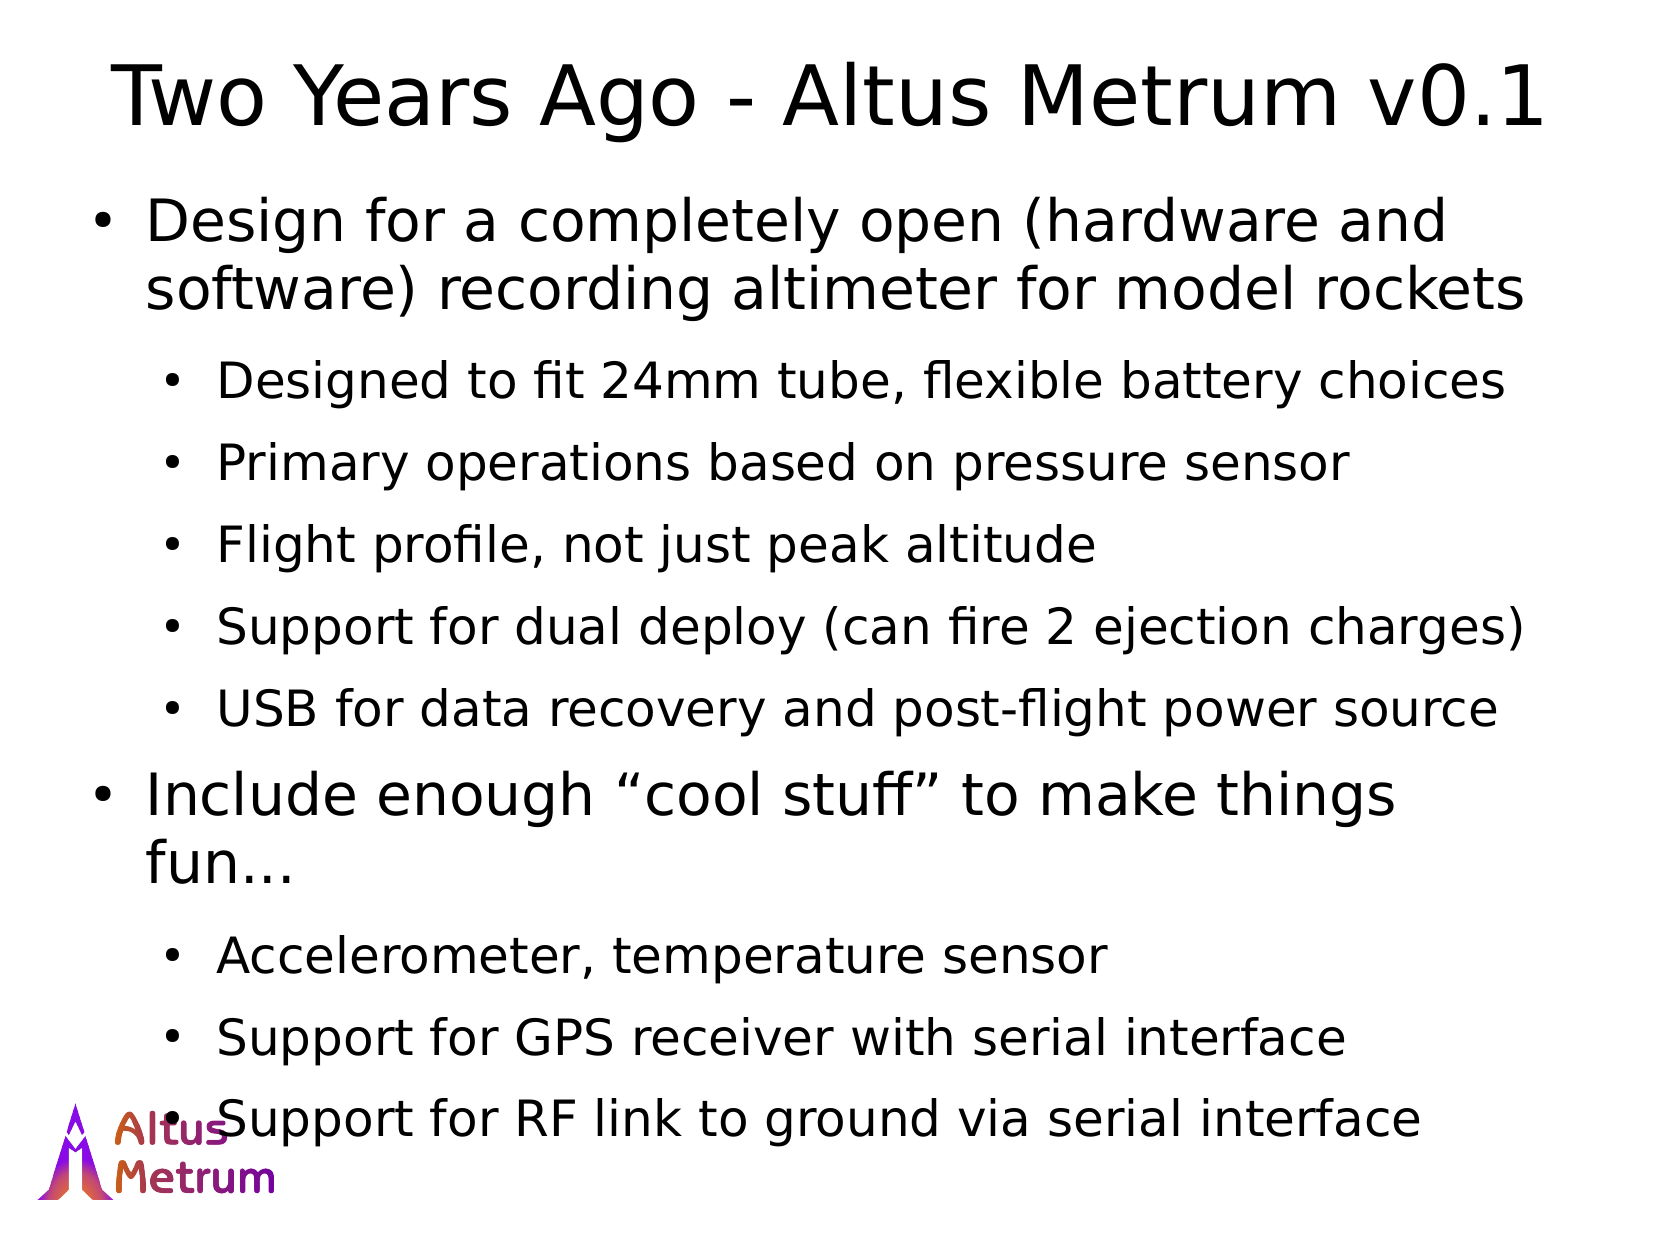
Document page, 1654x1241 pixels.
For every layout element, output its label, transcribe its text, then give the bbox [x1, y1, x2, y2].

list Design for a completely open (hardware and software) recording altimeter for model rockets Designed to fit 24mm tube, flexible battery choices Primary operations based on pressure sensor Flight profile, not just peak altitude Support for dual deploy (can fire 2 ejection charges) USB for data recovery and post-flight power source Include enough “cool stuff” to make things fun... Accelerometer, temperature sensor Support for GPS receiver with serial interface Support for RF link to ground via serial interface [75, 187, 1564, 1157]
picture [37, 1103, 274, 1200]
title Two Years Ago - Altus Metrum v0.1 [86, 0, 1576, 193]
